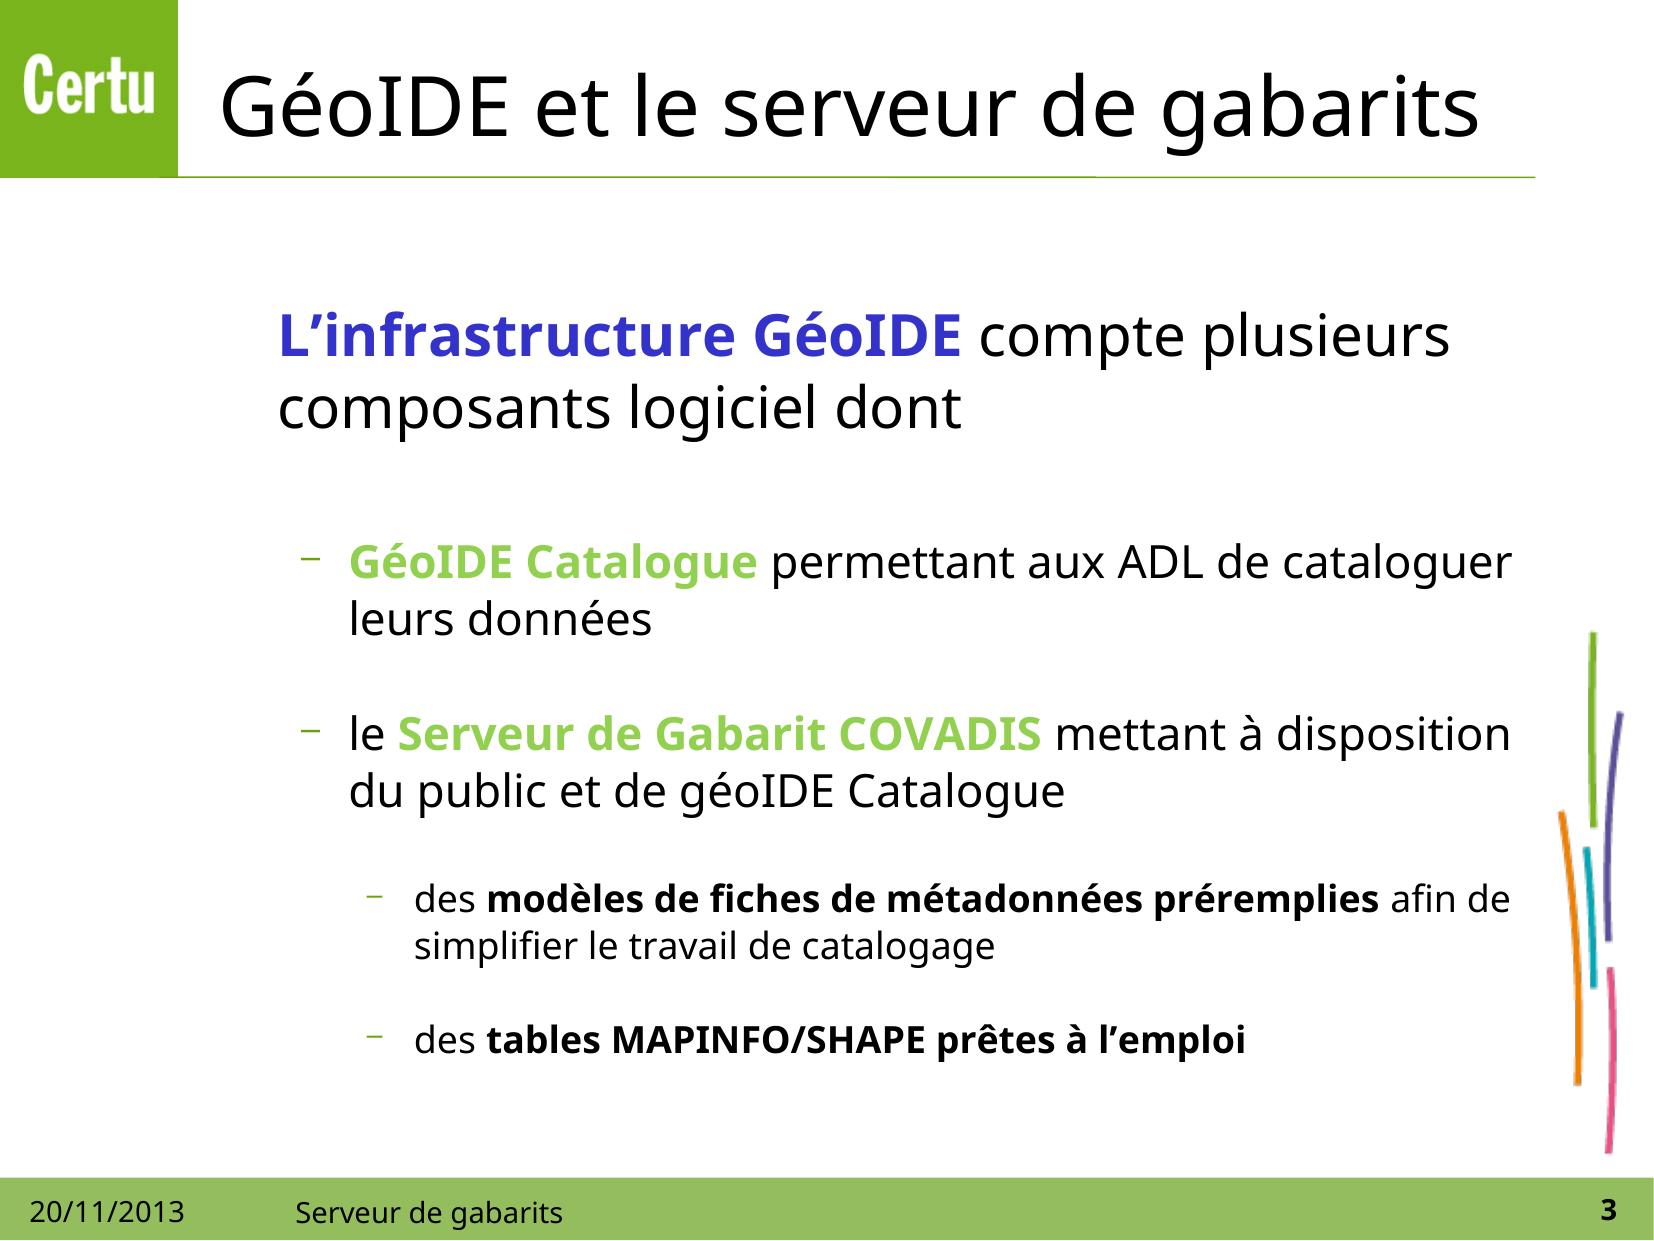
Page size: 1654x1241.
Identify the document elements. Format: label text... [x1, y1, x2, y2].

picture [1535, 620, 1654, 1165]
title GéoIDE et le serveur de gabarits [218, 47, 1536, 155]
text_box 20/11/2013 [29, 1180, 266, 1240]
text_box Serveur de gabarits [295, 1192, 1536, 1230]
text_box <numéro> [1564, 1180, 1654, 1240]
list L’infrastructure GéoIDE compte plusieurs composants logiciel dont GéoIDE Catalogue permettant aux ADL de cataloguer leurs données le Serveur de Gabarit COVADIS mettant à disposition du public et de géoIDE Catalogue des modèles de fiches de métadonnées préremplies afin de simplifier le travail de catalogage des tables MAPINFO/SHAPE prêtes à l’emploi [206, 295, 1536, 1114]
picture [0, 0, 178, 178]
